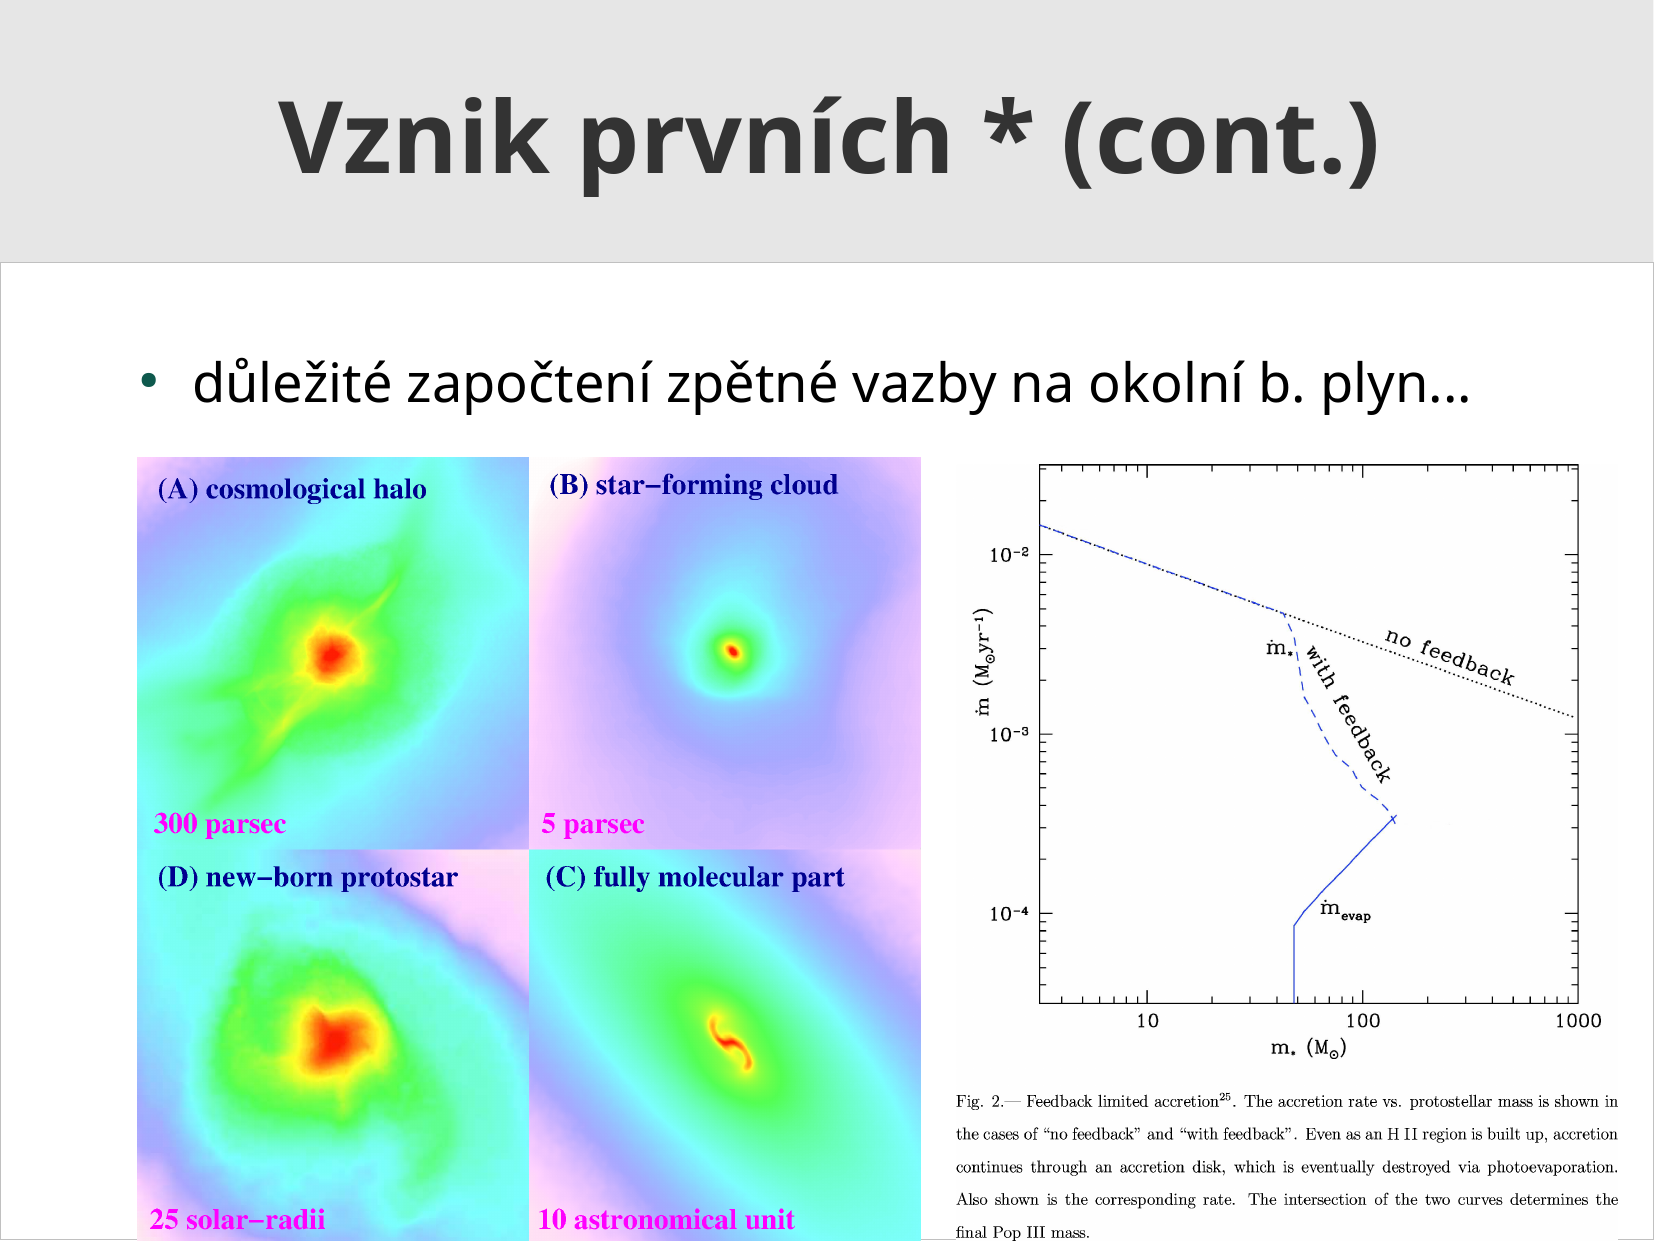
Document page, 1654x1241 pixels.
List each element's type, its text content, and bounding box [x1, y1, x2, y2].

title Vznik prvních * (cont.) [124, 31, 1537, 239]
list důležité započtení zpětné vazby na okolní b. plyn... [121, 344, 1534, 1064]
picture [137, 457, 921, 1241]
picture [956, 464, 1618, 1241]
